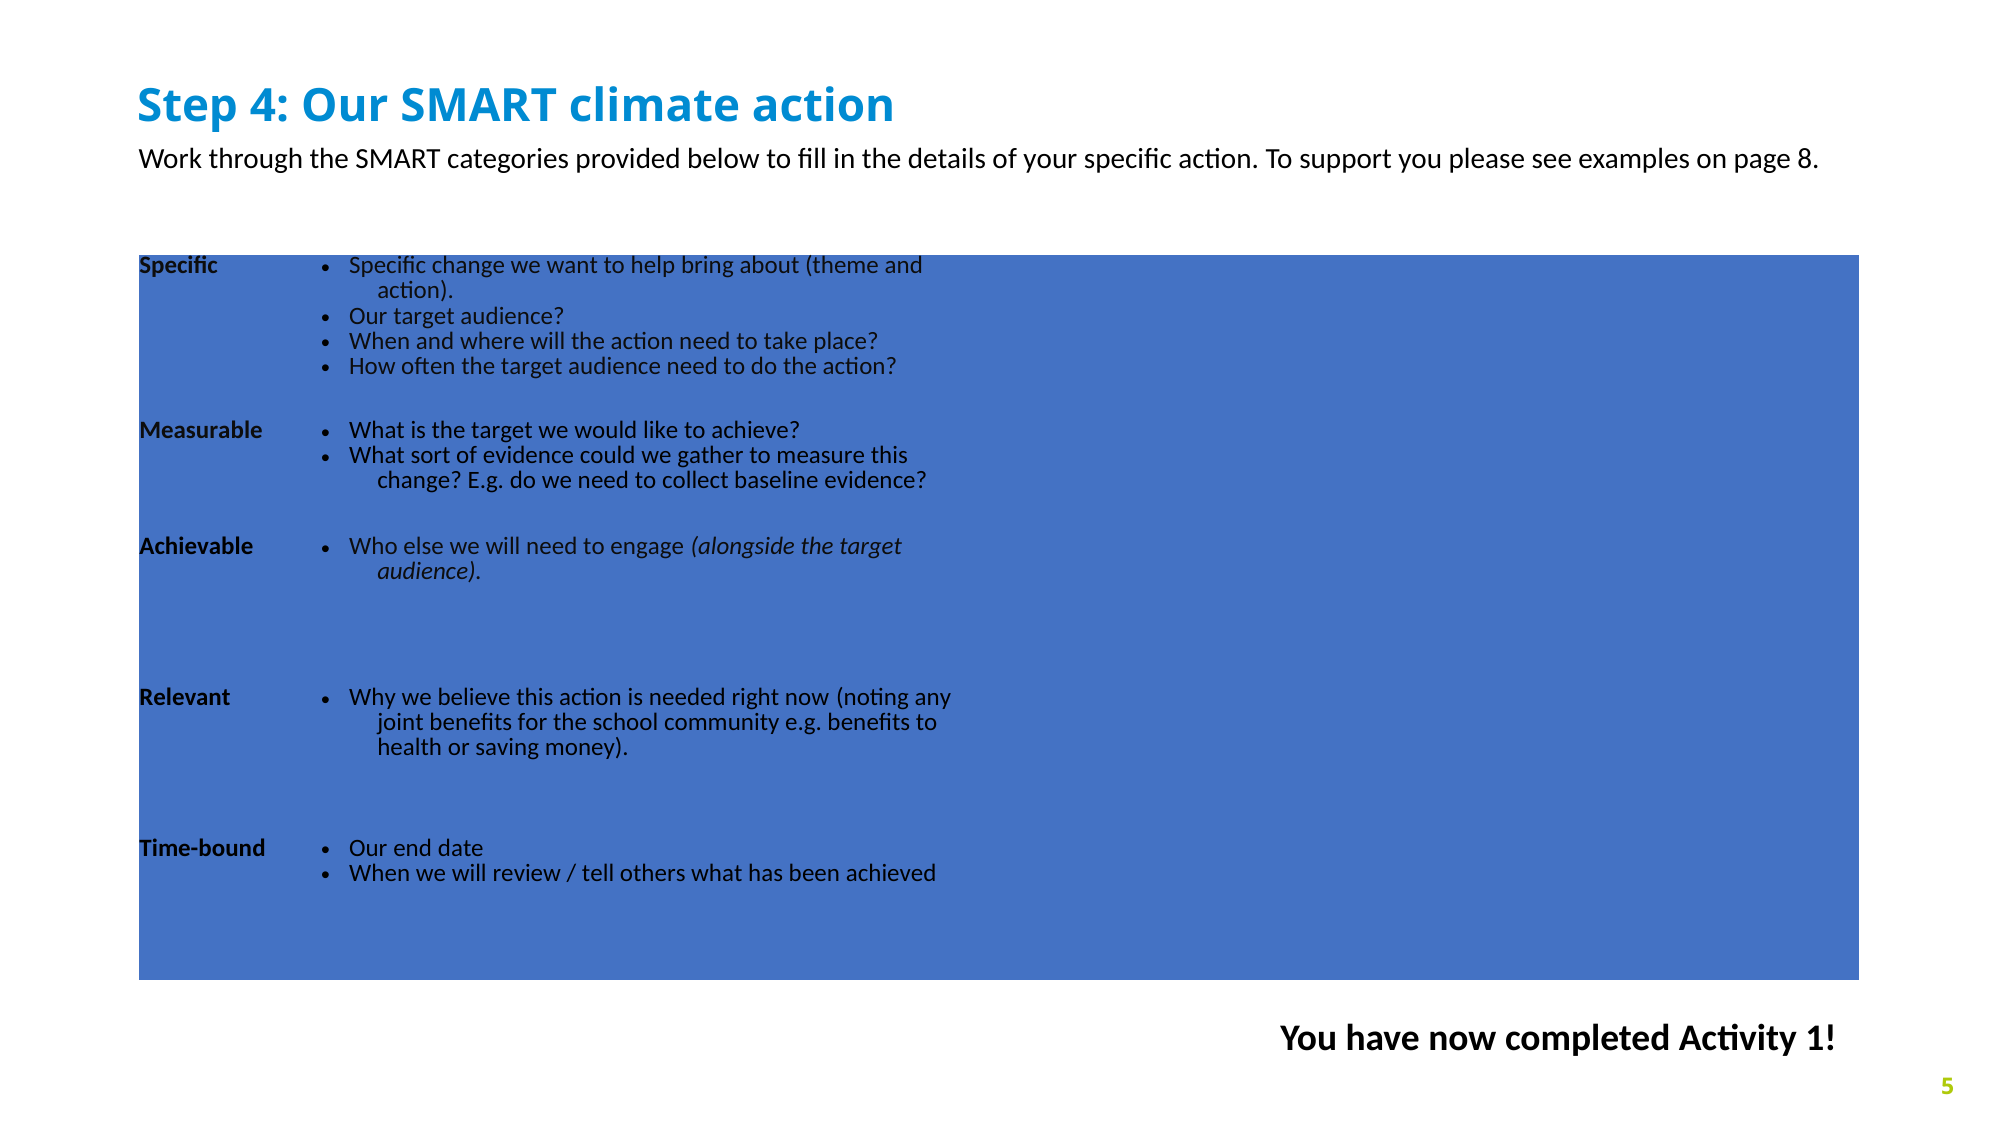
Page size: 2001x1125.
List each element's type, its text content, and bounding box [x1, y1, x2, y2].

table_cell Why we believe this action is needed right now (noting any joint benefits for the school community e.g. benefits to health or saving money). [321, 687, 981, 838]
table_header Specific change we want to help bring about (theme and action). Our target audience? When and where will the action need to take place? How often the target audience need to do the action? [321, 255, 981, 420]
text_box You have now completed Activity 1! [1265, 1005, 1871, 1067]
text_box Work through the SMART categories provided below to fill in the details of your specific action. To support you please see examples on page 8. [123, 131, 1871, 183]
table_cell What is the target we would like to achieve? What sort of evidence could we gather to measure this change? E.g. do we need to collect baseline evidence? [321, 420, 981, 536]
table_cell Measurable [139, 420, 321, 536]
text_box 5 [1926, 1060, 1977, 1105]
table_header [981, 255, 1859, 420]
table_cell [981, 838, 1859, 980]
table_cell Our end date When we will review / tell others what has been achieved [321, 838, 981, 980]
table_header Specific [139, 255, 321, 420]
table_cell Who else we will need to engage (alongside the target audience). [321, 536, 981, 687]
table_cell Time-bound [139, 838, 321, 980]
table_cell [981, 420, 1859, 536]
table_cell [981, 536, 1859, 687]
table_cell Achievable [139, 536, 321, 687]
table_cell [981, 687, 1859, 838]
text_box Step 4: Our SMART climate action [122, 74, 1585, 169]
table_cell Relevant [139, 687, 321, 838]
